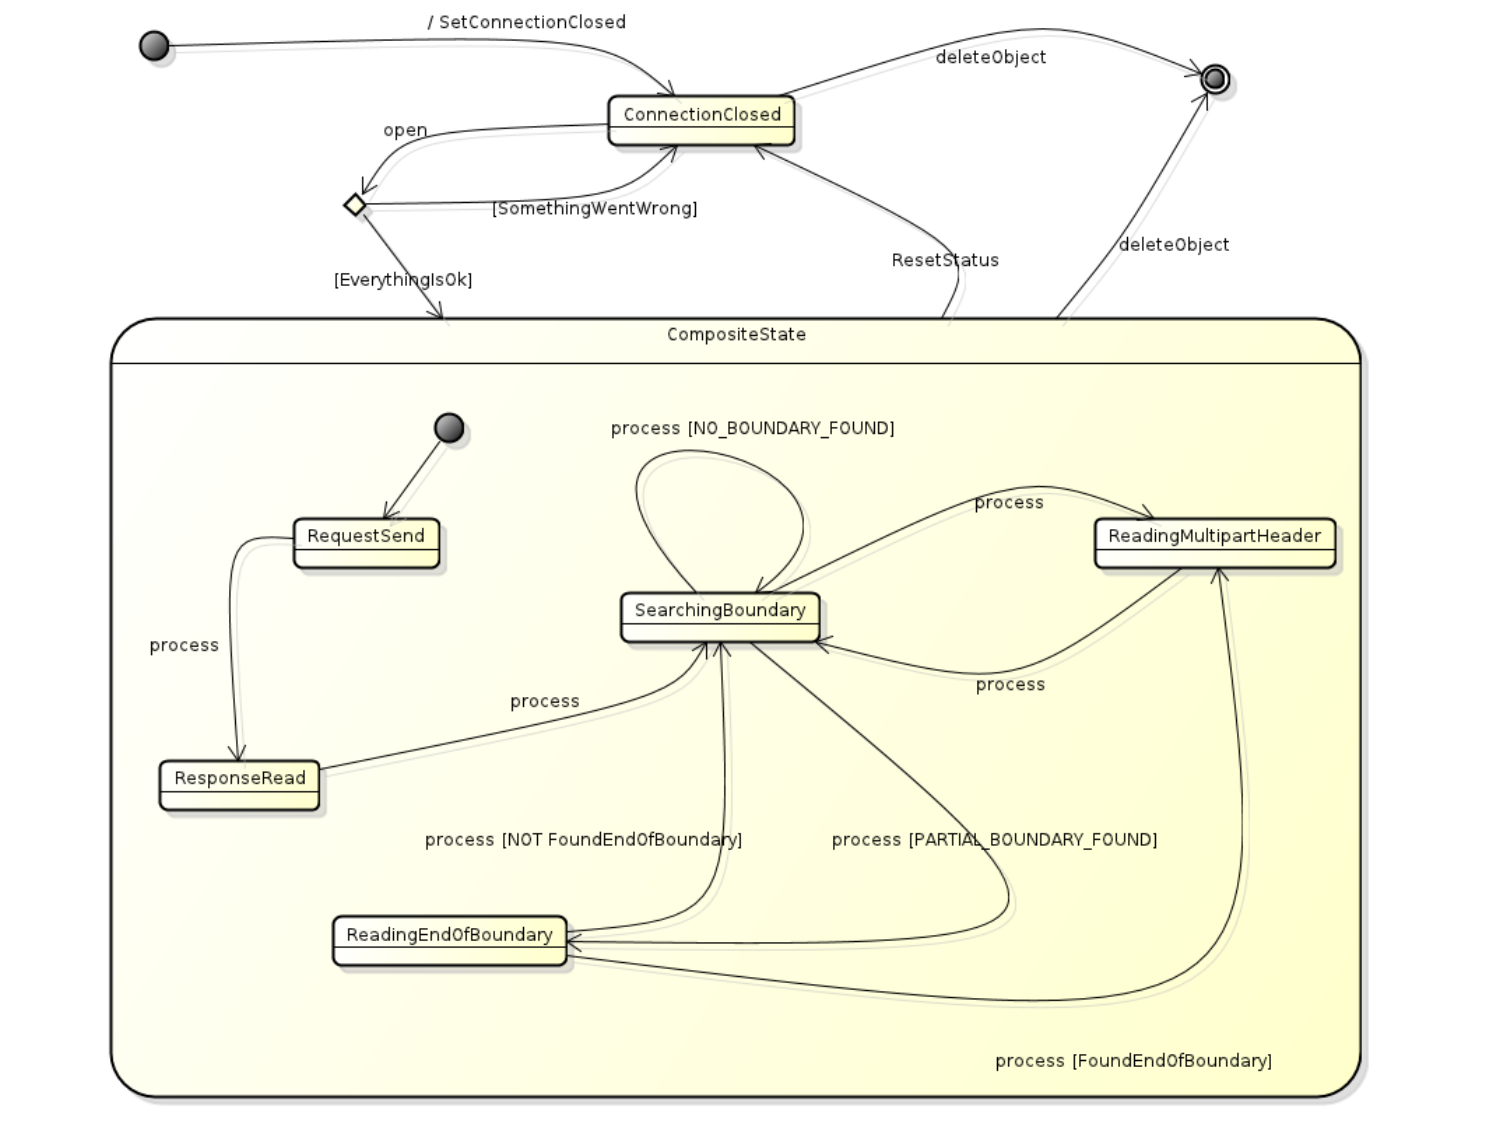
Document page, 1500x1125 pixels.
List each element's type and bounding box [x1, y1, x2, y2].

picture [77, 0, 1422, 1109]
